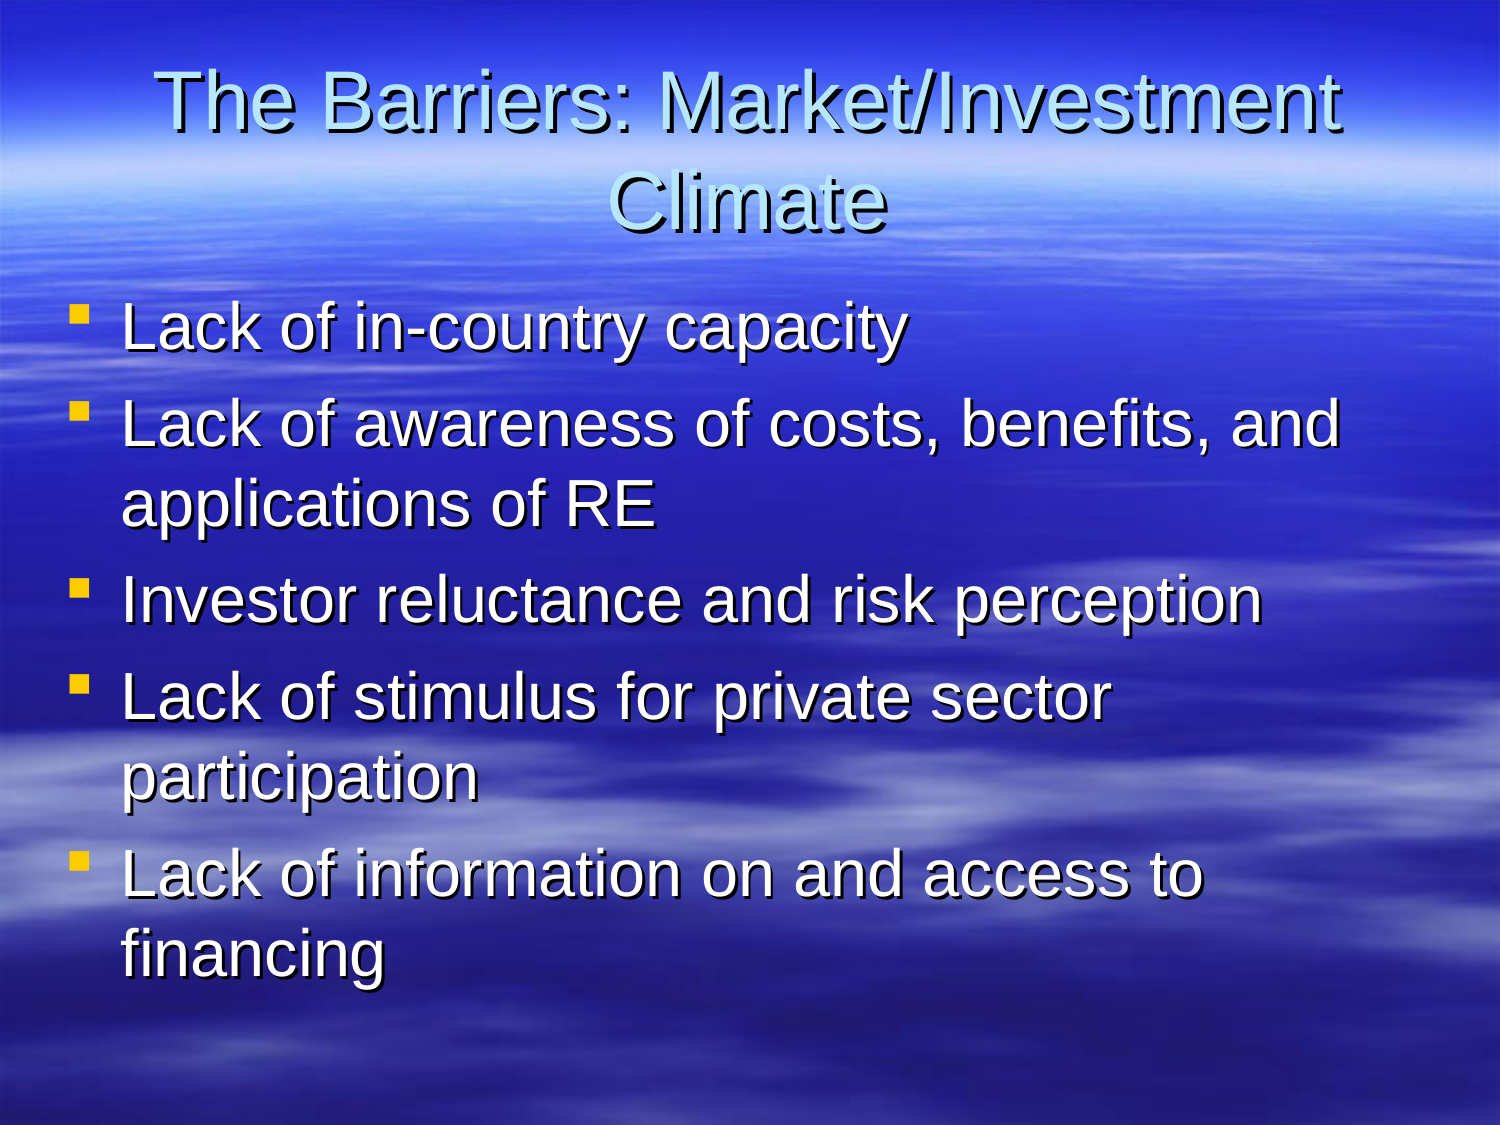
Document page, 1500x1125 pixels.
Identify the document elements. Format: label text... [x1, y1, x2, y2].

list Lack of in-country capacity Lack of awareness of costs, benefits, and applications of RE Investor reluctance and risk perception Lack of stimulus for private sector participation Lack of information on and access to financing [49, 274, 1451, 1001]
title The Barriers: Market/Investment Climate [49, 37, 1446, 255]
picture [0, 0, 1500, 1125]
